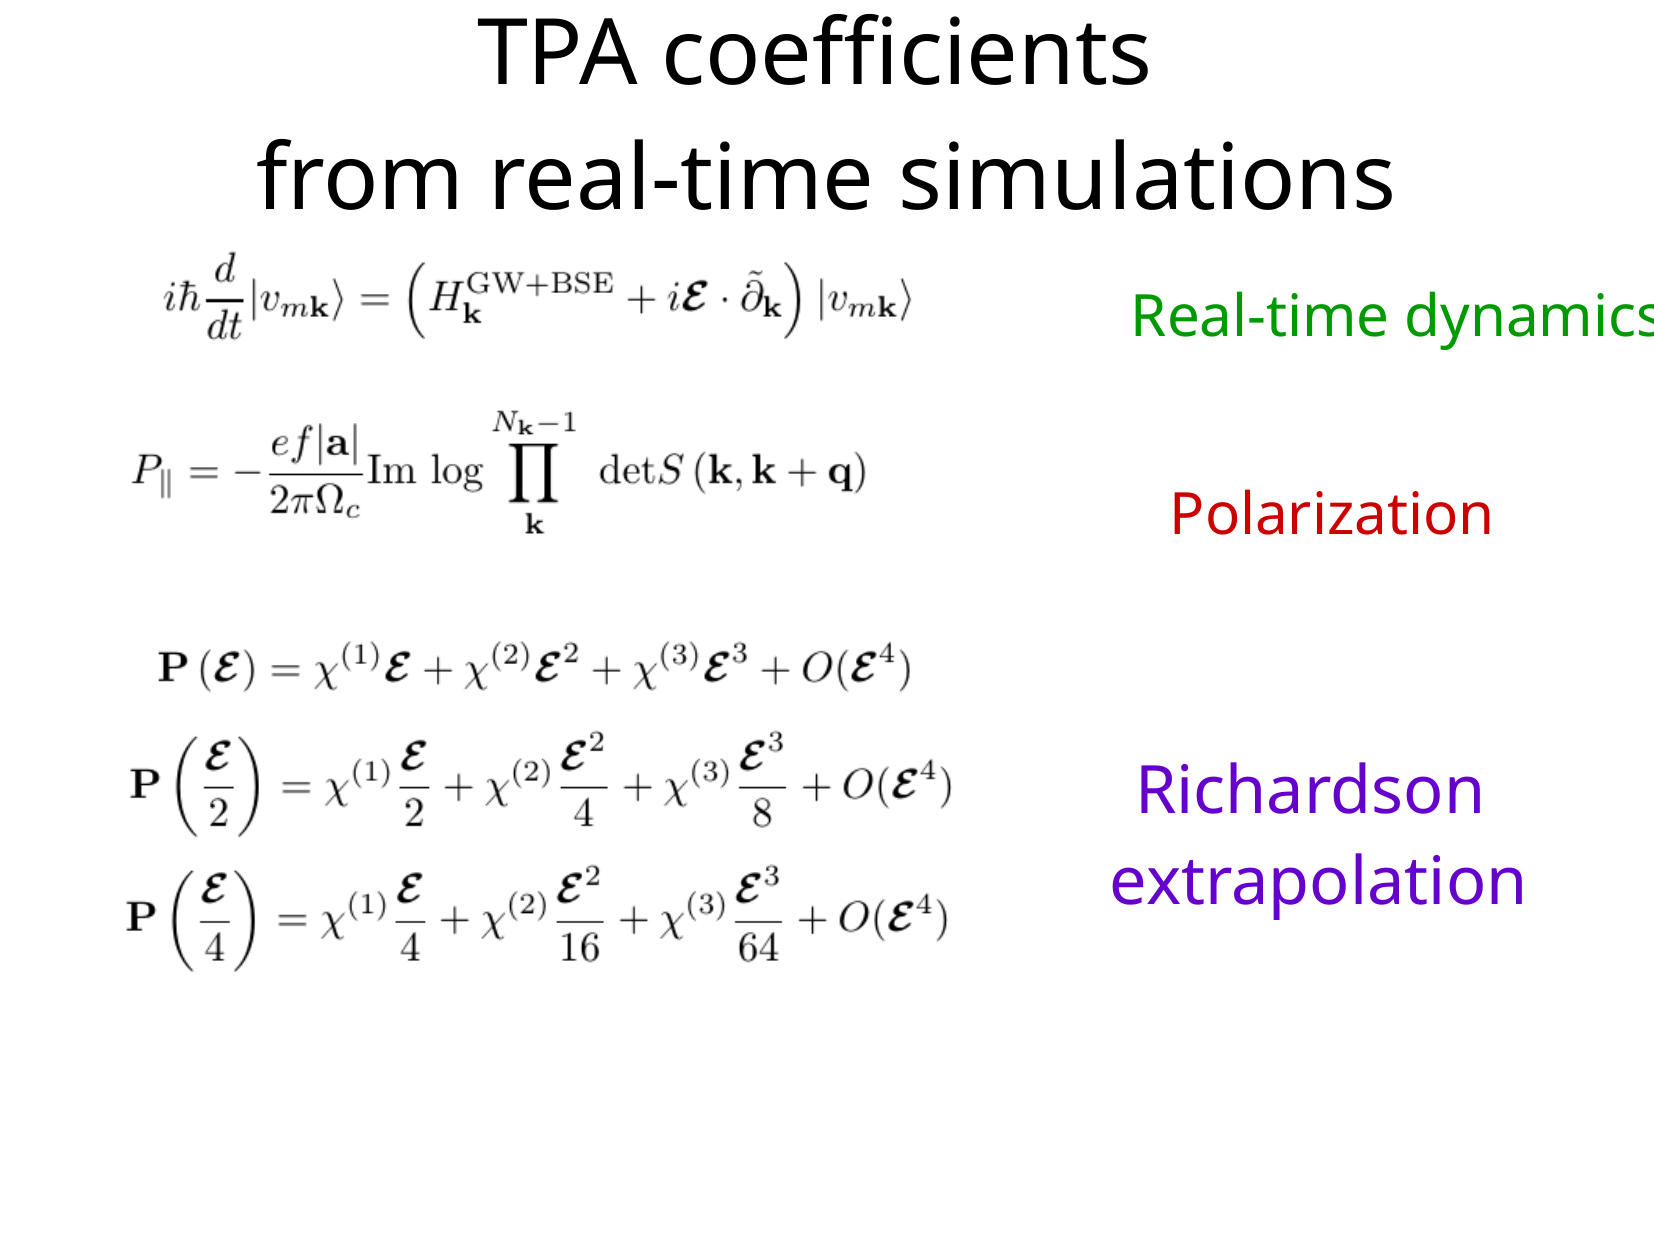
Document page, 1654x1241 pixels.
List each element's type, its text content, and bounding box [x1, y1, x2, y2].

picture [120, 634, 952, 706]
text_box Richardson extrapolation [1095, 735, 1576, 901]
text_box Polarization [1155, 465, 1516, 556]
text_box Real-time dynamics [1072, 240, 1654, 350]
picture [150, 239, 916, 347]
picture [113, 389, 871, 551]
title TPA coefficients from real-time simulations [82, 0, 1571, 225]
picture [126, 723, 974, 845]
picture [108, 860, 959, 994]
